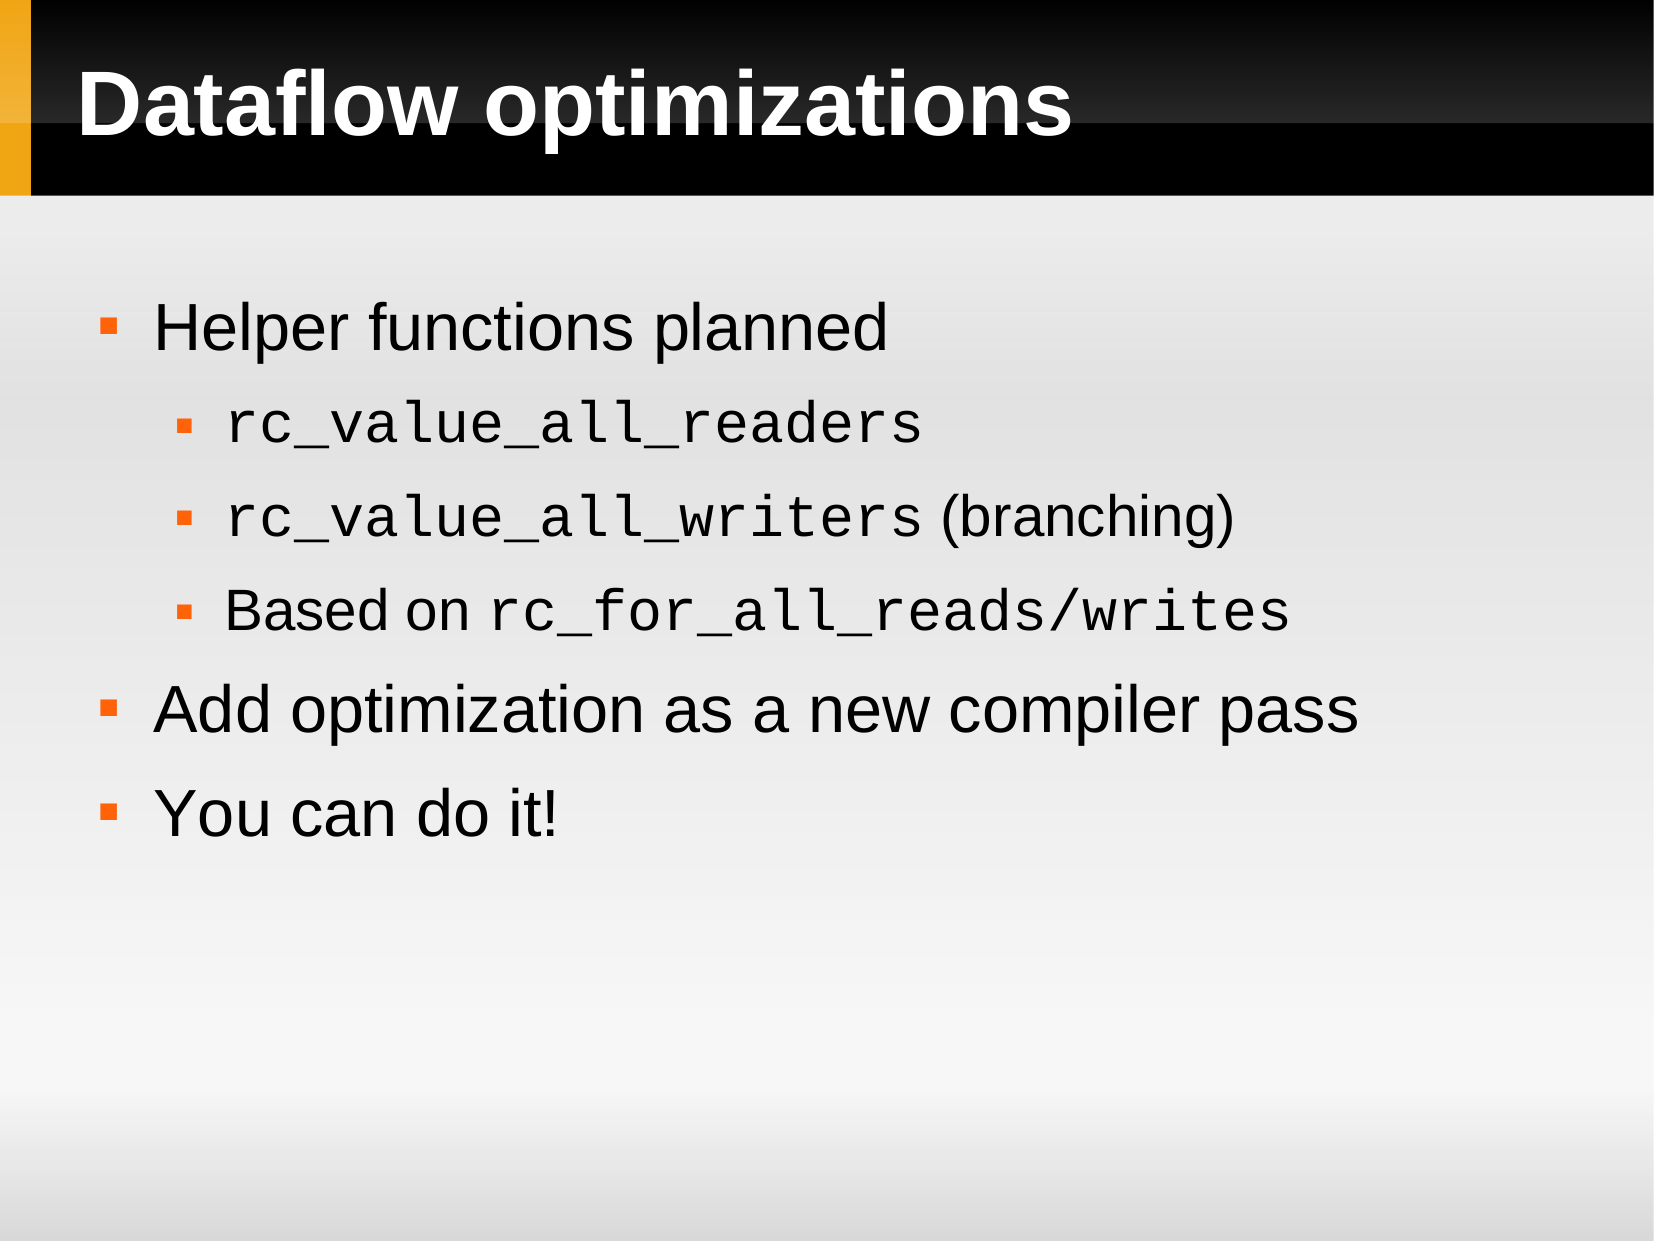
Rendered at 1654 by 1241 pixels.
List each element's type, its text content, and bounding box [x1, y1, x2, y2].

list Helper functions planned rc_value_all_readers rc_value_all_writers (branching) Based on rc_for_all_reads/writes Add optimization as a new compiler pass You can do it! [82, 290, 1571, 1094]
picture [0, 0, 1654, 1241]
title Dataflow optimizations [76, 7, 1565, 200]
